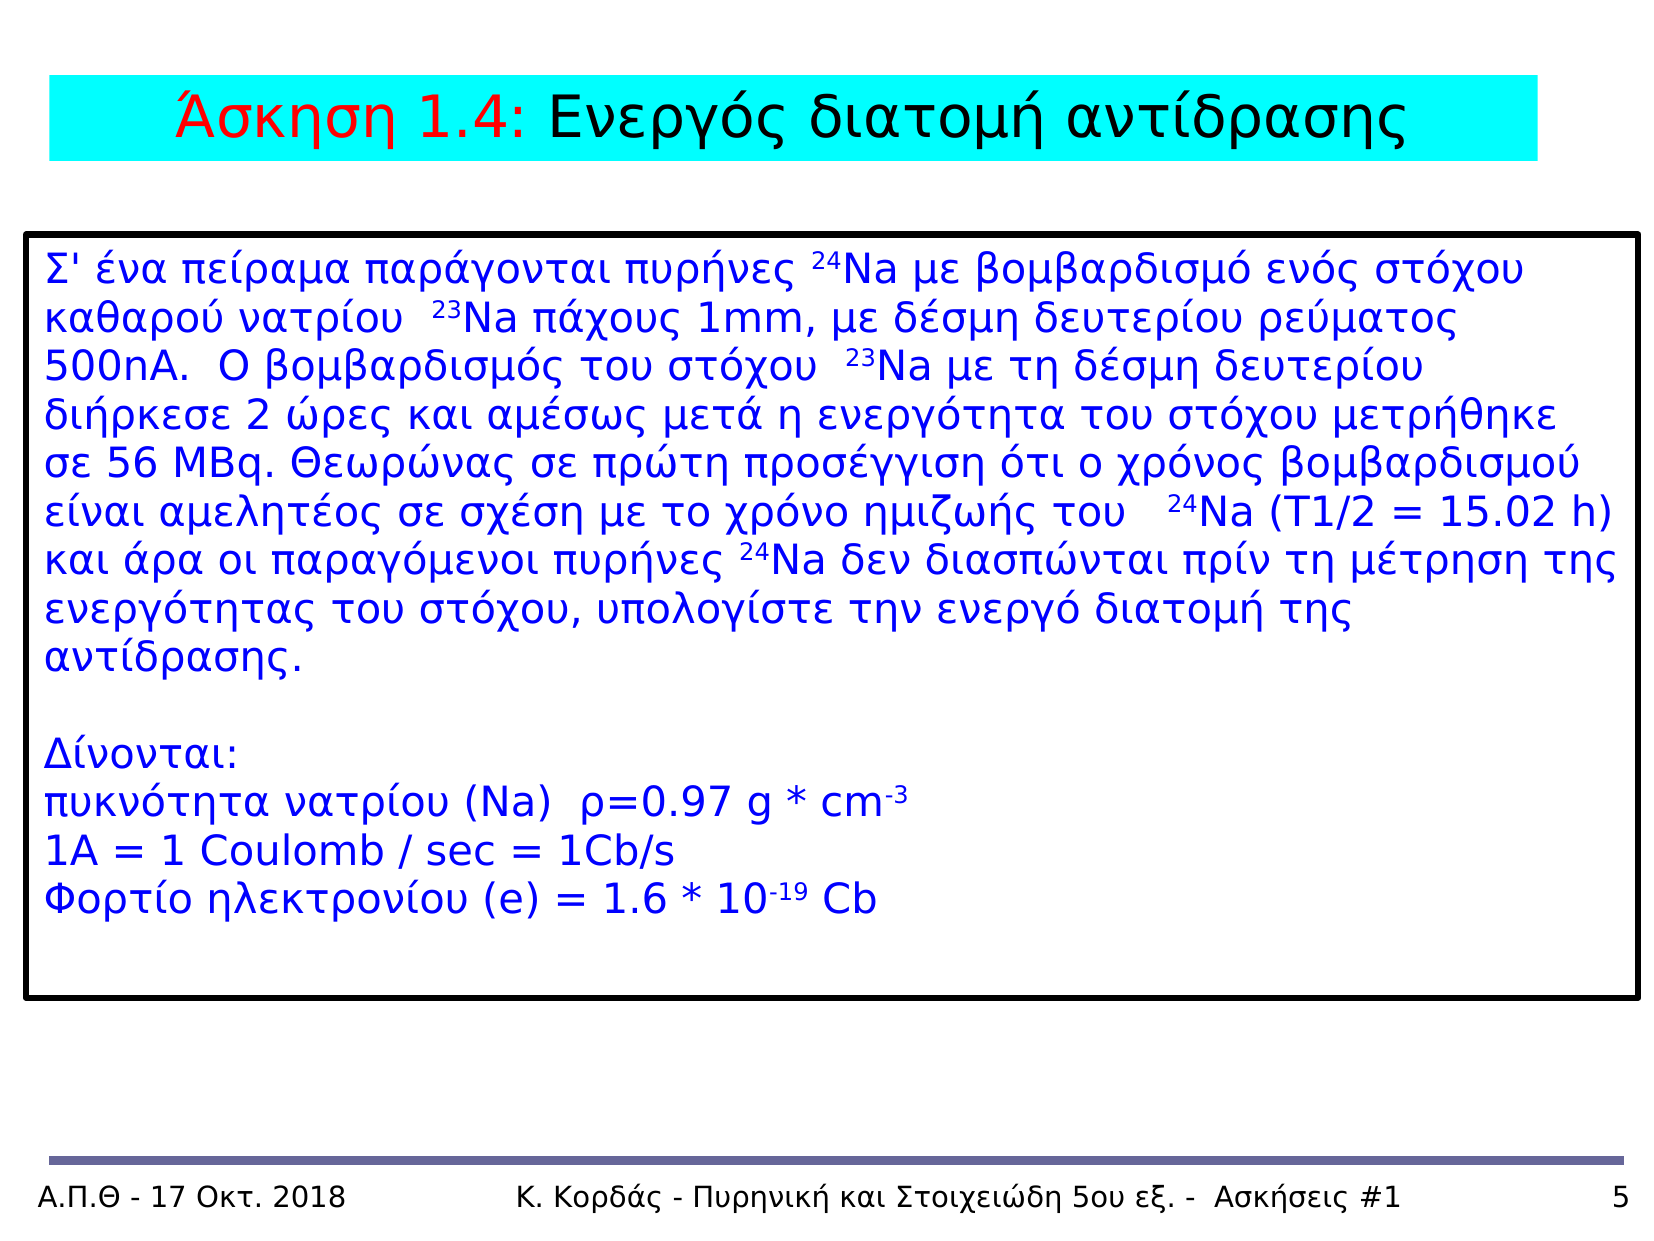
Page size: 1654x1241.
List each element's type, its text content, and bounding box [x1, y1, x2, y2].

text_box Σ' ένα πείραμα παράγονται πυρήνες 24Na με βομβαρδισμό ενός στόχου καθαρού νατρίου 23Na πάχους 1mm, με δέσμη δευτερίου ρεύματος 500nA. Ο βομβαρδισμός του στόχου 23Na με τη δέσμη δευτερίου διήρκεσε 2 ώρες και αμέσως μετά η ενεργότητα του στόχου μετρήθηκε σε 56 MΒq. Θεωρώνας σε πρώτη προσέγγιση ότι ο χρόνος βομβαρδισμού είναι αμελητέος σε σχέση με το χρόνο ημιζωής του 24Na (Τ1/2 = 15.02 h) και άρα οι παραγόμενοι πυρήνες 24Na δεν διασπώνται πρίν τη μέτρηση της ενεργότητας του στόχου, υπολογίστε την ενεργό διατομή της αντίδρασης. Δίνoνται: πυκνότητα νατρίου (Na) ρ=0.97 g * cm-3 1Α = 1 Coulomb / sec = 1Cb/s Φορτίο ηλεκτρονίου (e) = 1.6 * 10-19 Cb [25, 234, 1639, 998]
title Άσκηση 1.4: Ενεργός διατομή αντίδρασης [49, 75, 1538, 161]
